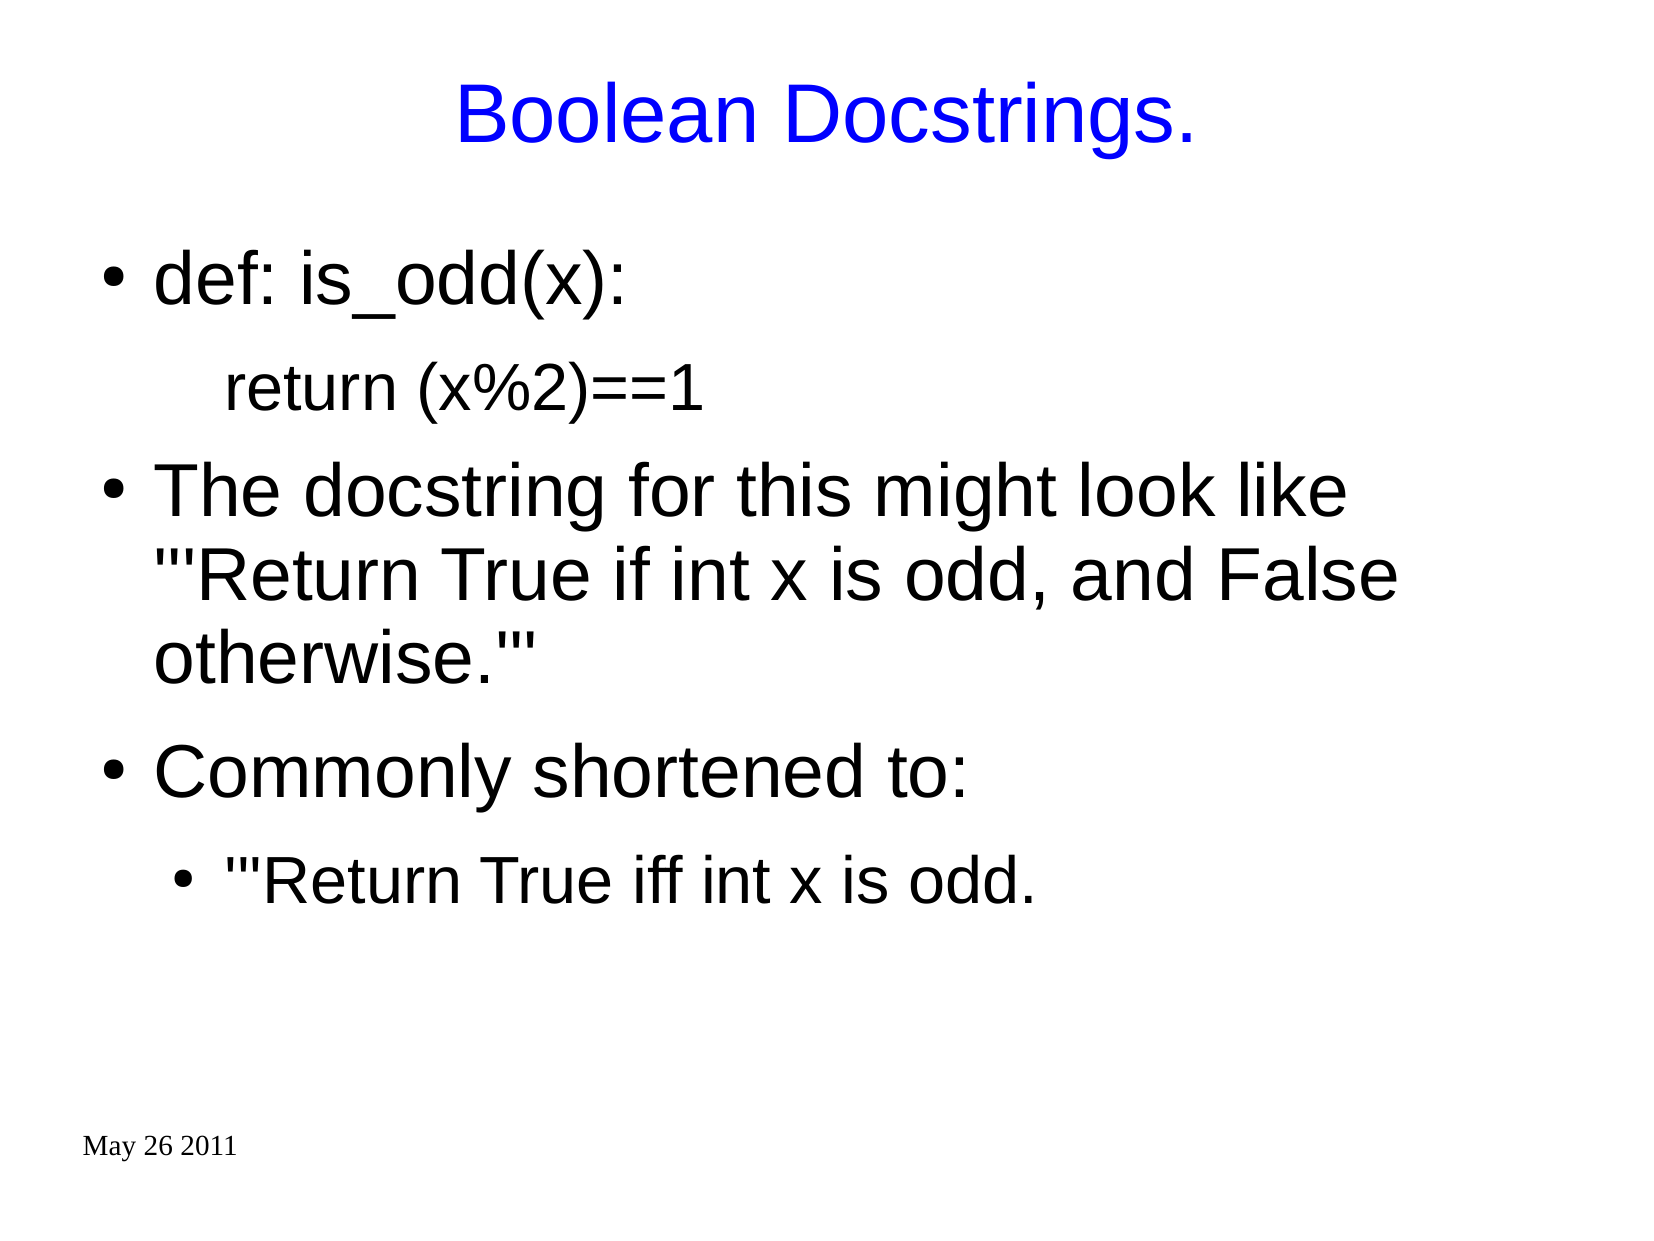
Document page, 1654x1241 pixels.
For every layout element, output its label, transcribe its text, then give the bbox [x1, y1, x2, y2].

list def: is_odd(x): return (x%2)==1 The docstring for this might look like '''Return True if int x is odd, and False otherwise.''' Commonly shortened to: '''Return True iff int x is odd. [82, 236, 1571, 1109]
title Boolean Docstrings. [82, 49, 1571, 178]
